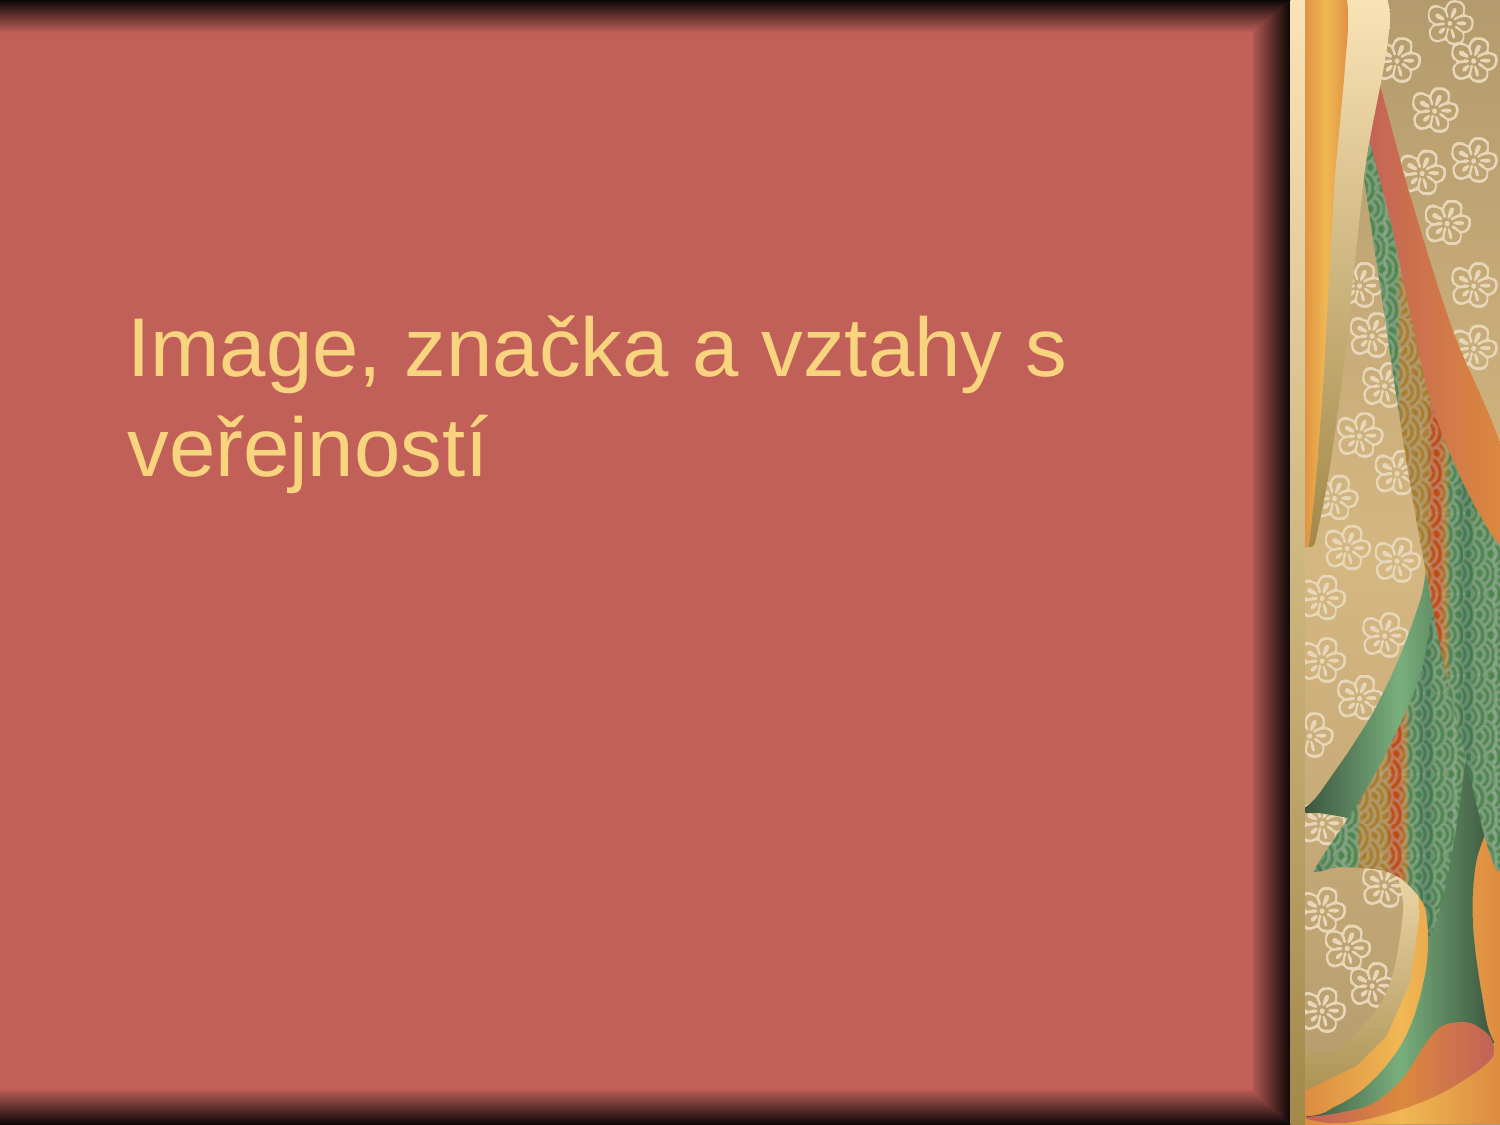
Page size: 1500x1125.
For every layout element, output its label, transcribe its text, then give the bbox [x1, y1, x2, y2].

title Image, značka a vztahy s veřejností [112, 224, 1256, 563]
